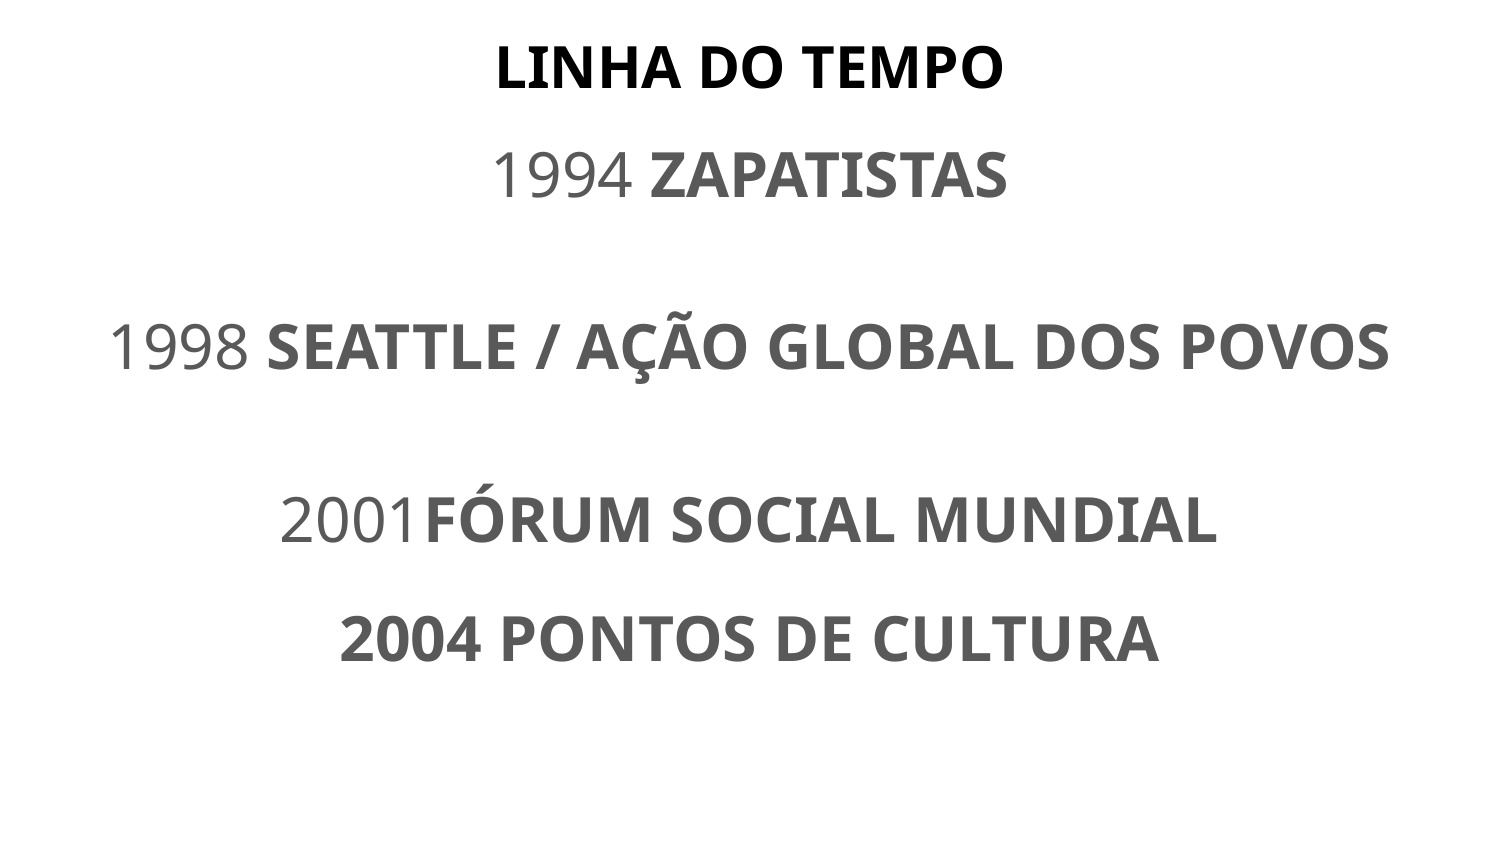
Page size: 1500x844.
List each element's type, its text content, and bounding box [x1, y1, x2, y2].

title LINHA DO TEMPO [51, 15, 1449, 108]
list 1994 ZAPATISTAS 1998 SEATTLE / AÇÃO GLOBAL DOS POVOS 2001FÓRUM SOCIAL MUNDIAL 2004 PONTOS DE CULTURA [51, 108, 1449, 750]
